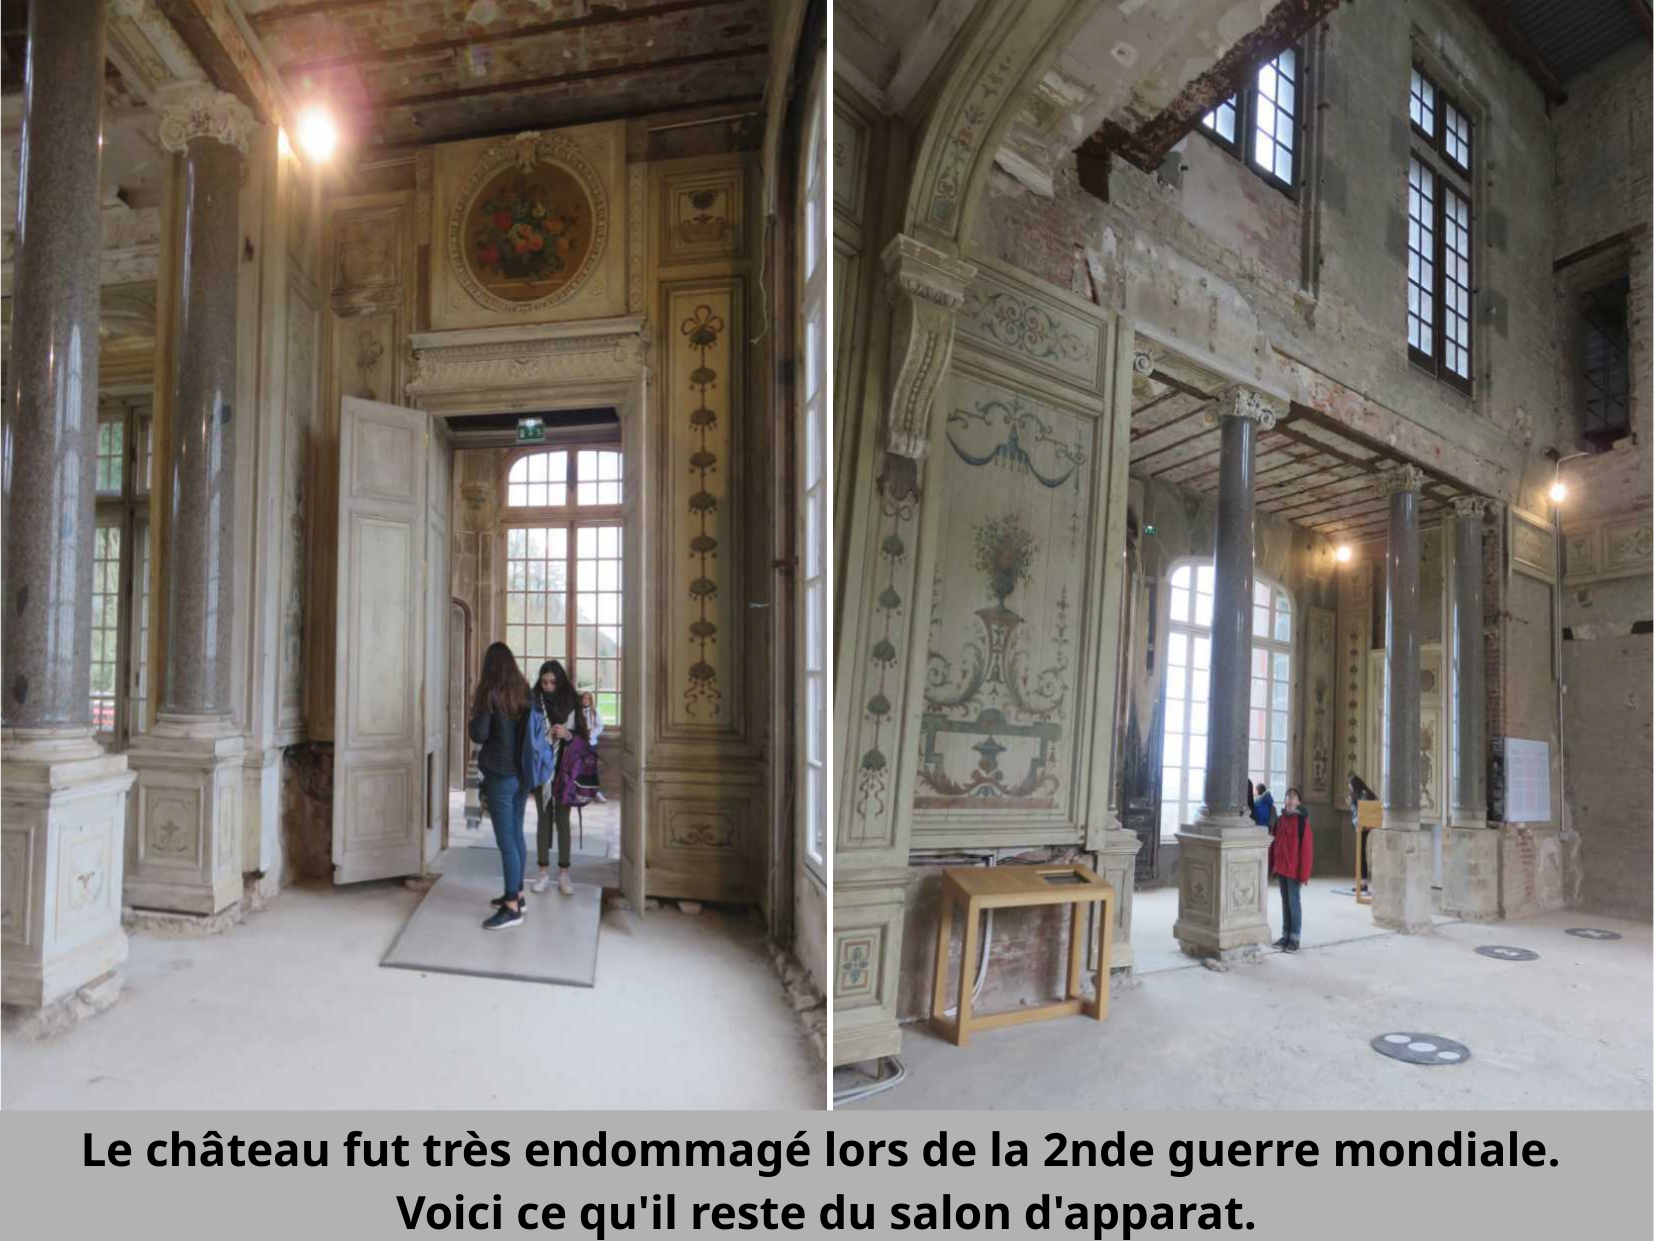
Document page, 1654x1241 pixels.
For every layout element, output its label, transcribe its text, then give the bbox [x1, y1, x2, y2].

picture [0, 0, 827, 1110]
picture [832, 0, 1654, 1110]
text_box Le château fut très endommagé lors de la 2nde guerre mondiale. Voici ce qu'il reste du salon d'apparat. [0, 1110, 1654, 1241]
